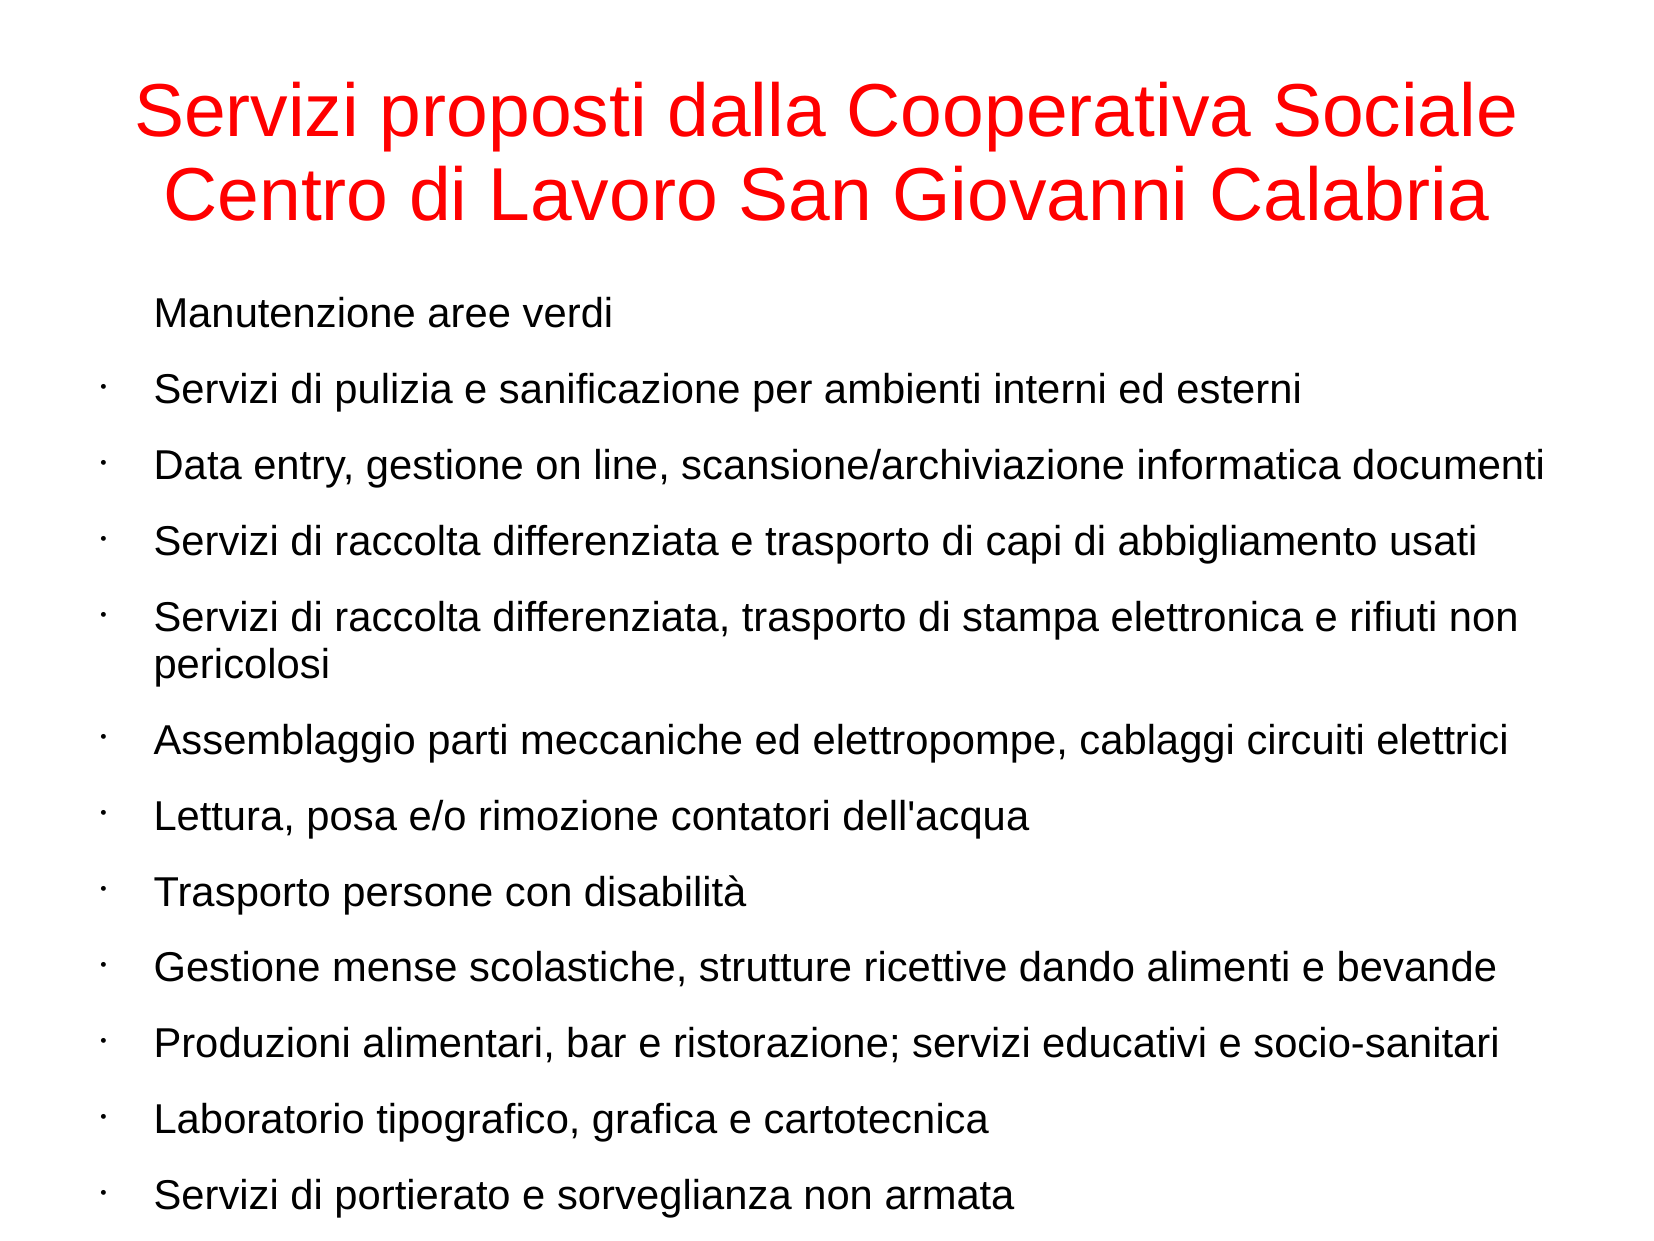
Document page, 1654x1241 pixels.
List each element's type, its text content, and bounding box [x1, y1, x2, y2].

list Manutenzione aree verdi Servizi di pulizia e sanificazione per ambienti interni ed esterni Data entry, gestione on line, scansione/archiviazione informatica documenti Servizi di raccolta differenziata e trasporto di capi di abbigliamento usati Servizi di raccolta differenziata, trasporto di stampa elettronica e rifiuti non pericolosi Assemblaggio parti meccaniche ed elettropompe, cablaggi circuiti elettrici Lettura, posa e/o rimozione contatori dell'acqua Trasporto persone con disabilità Gestione mense scolastiche, strutture ricettive dando alimenti e bevande Produzioni alimentari, bar e ristorazione; servizi educativi e socio-sanitari Laboratorio tipografico, grafica e cartotecnica Servizi di portierato e sorveglianza non armata [82, 290, 1571, 1223]
title Servizi proposti dalla Cooperativa Sociale Centro di Lavoro San Giovanni Calabria [82, 49, 1571, 257]
